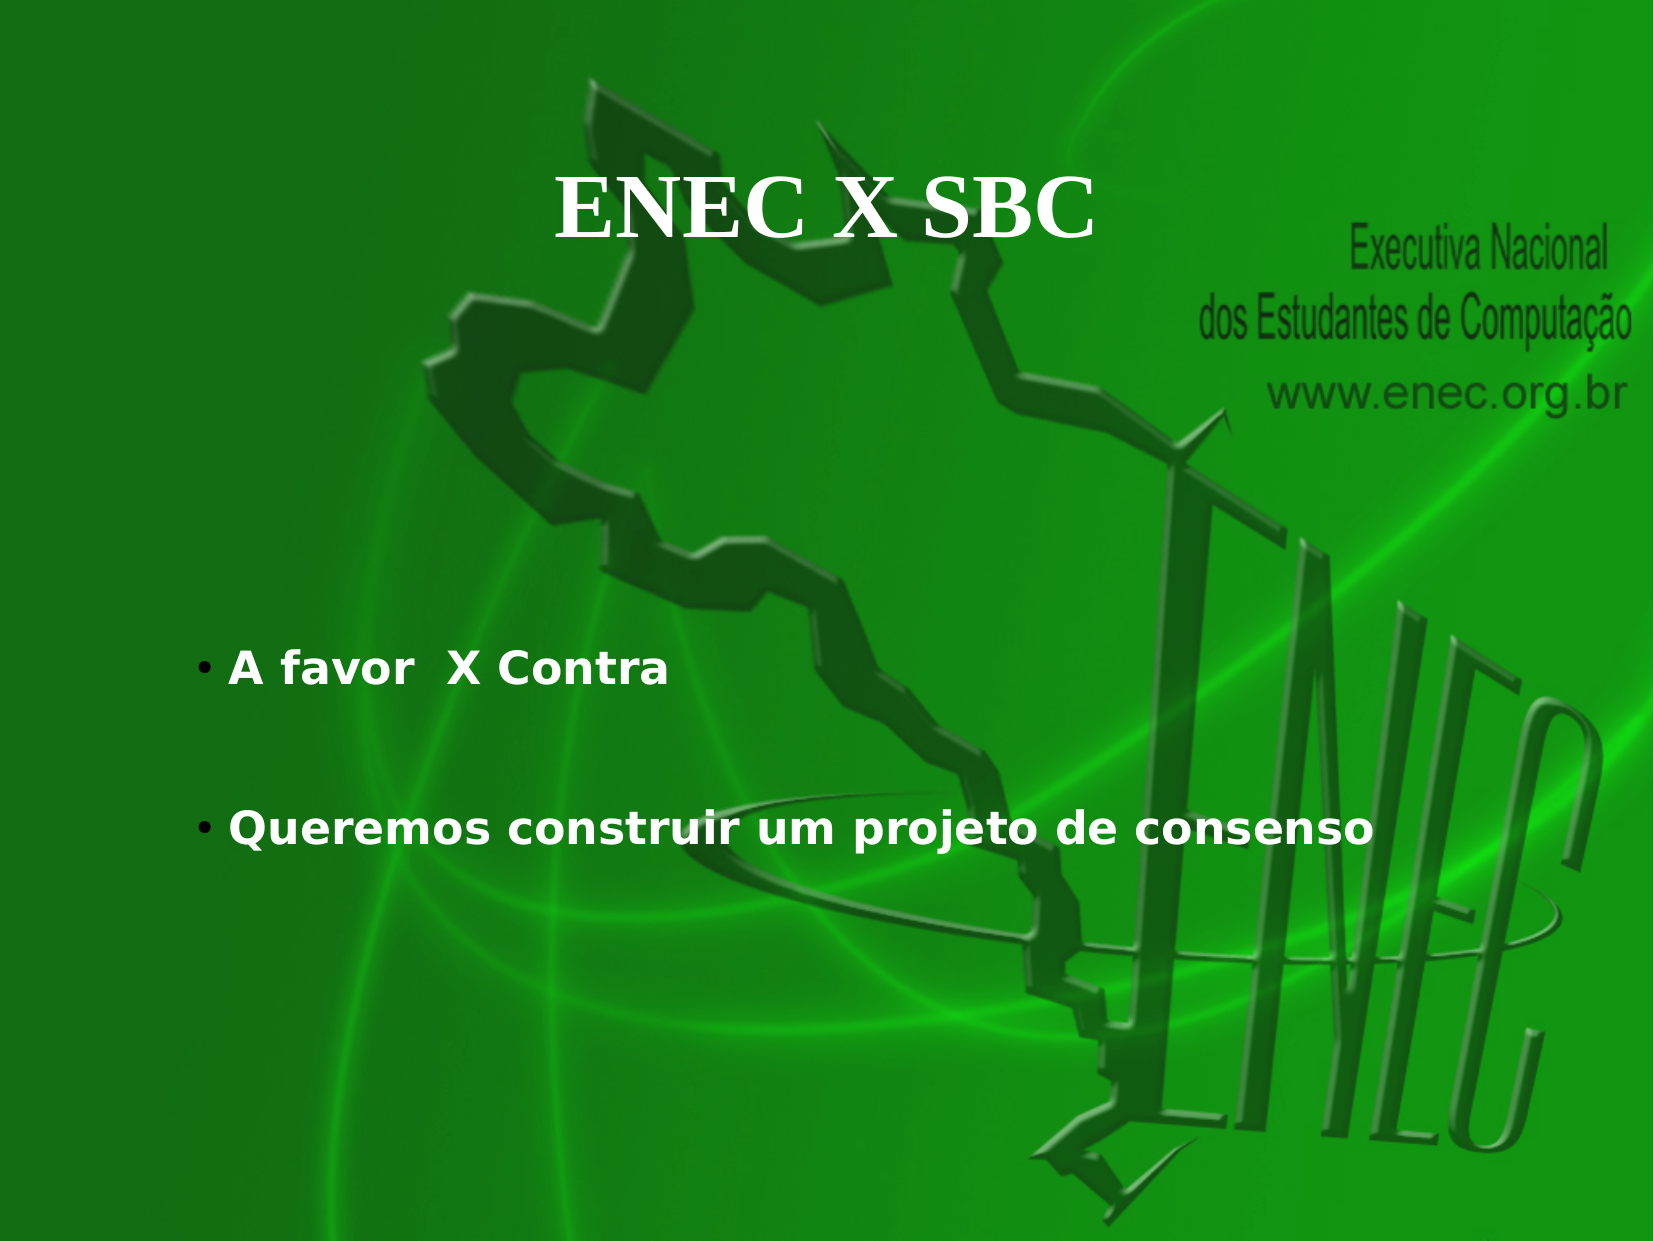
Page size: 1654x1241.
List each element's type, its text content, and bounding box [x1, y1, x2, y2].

text_box A favor X Contra Queremos construir um projeto de consenso [121, 345, 1534, 1127]
title ENEC X SBC [121, 103, 1534, 311]
picture [0, 0, 1654, 1241]
